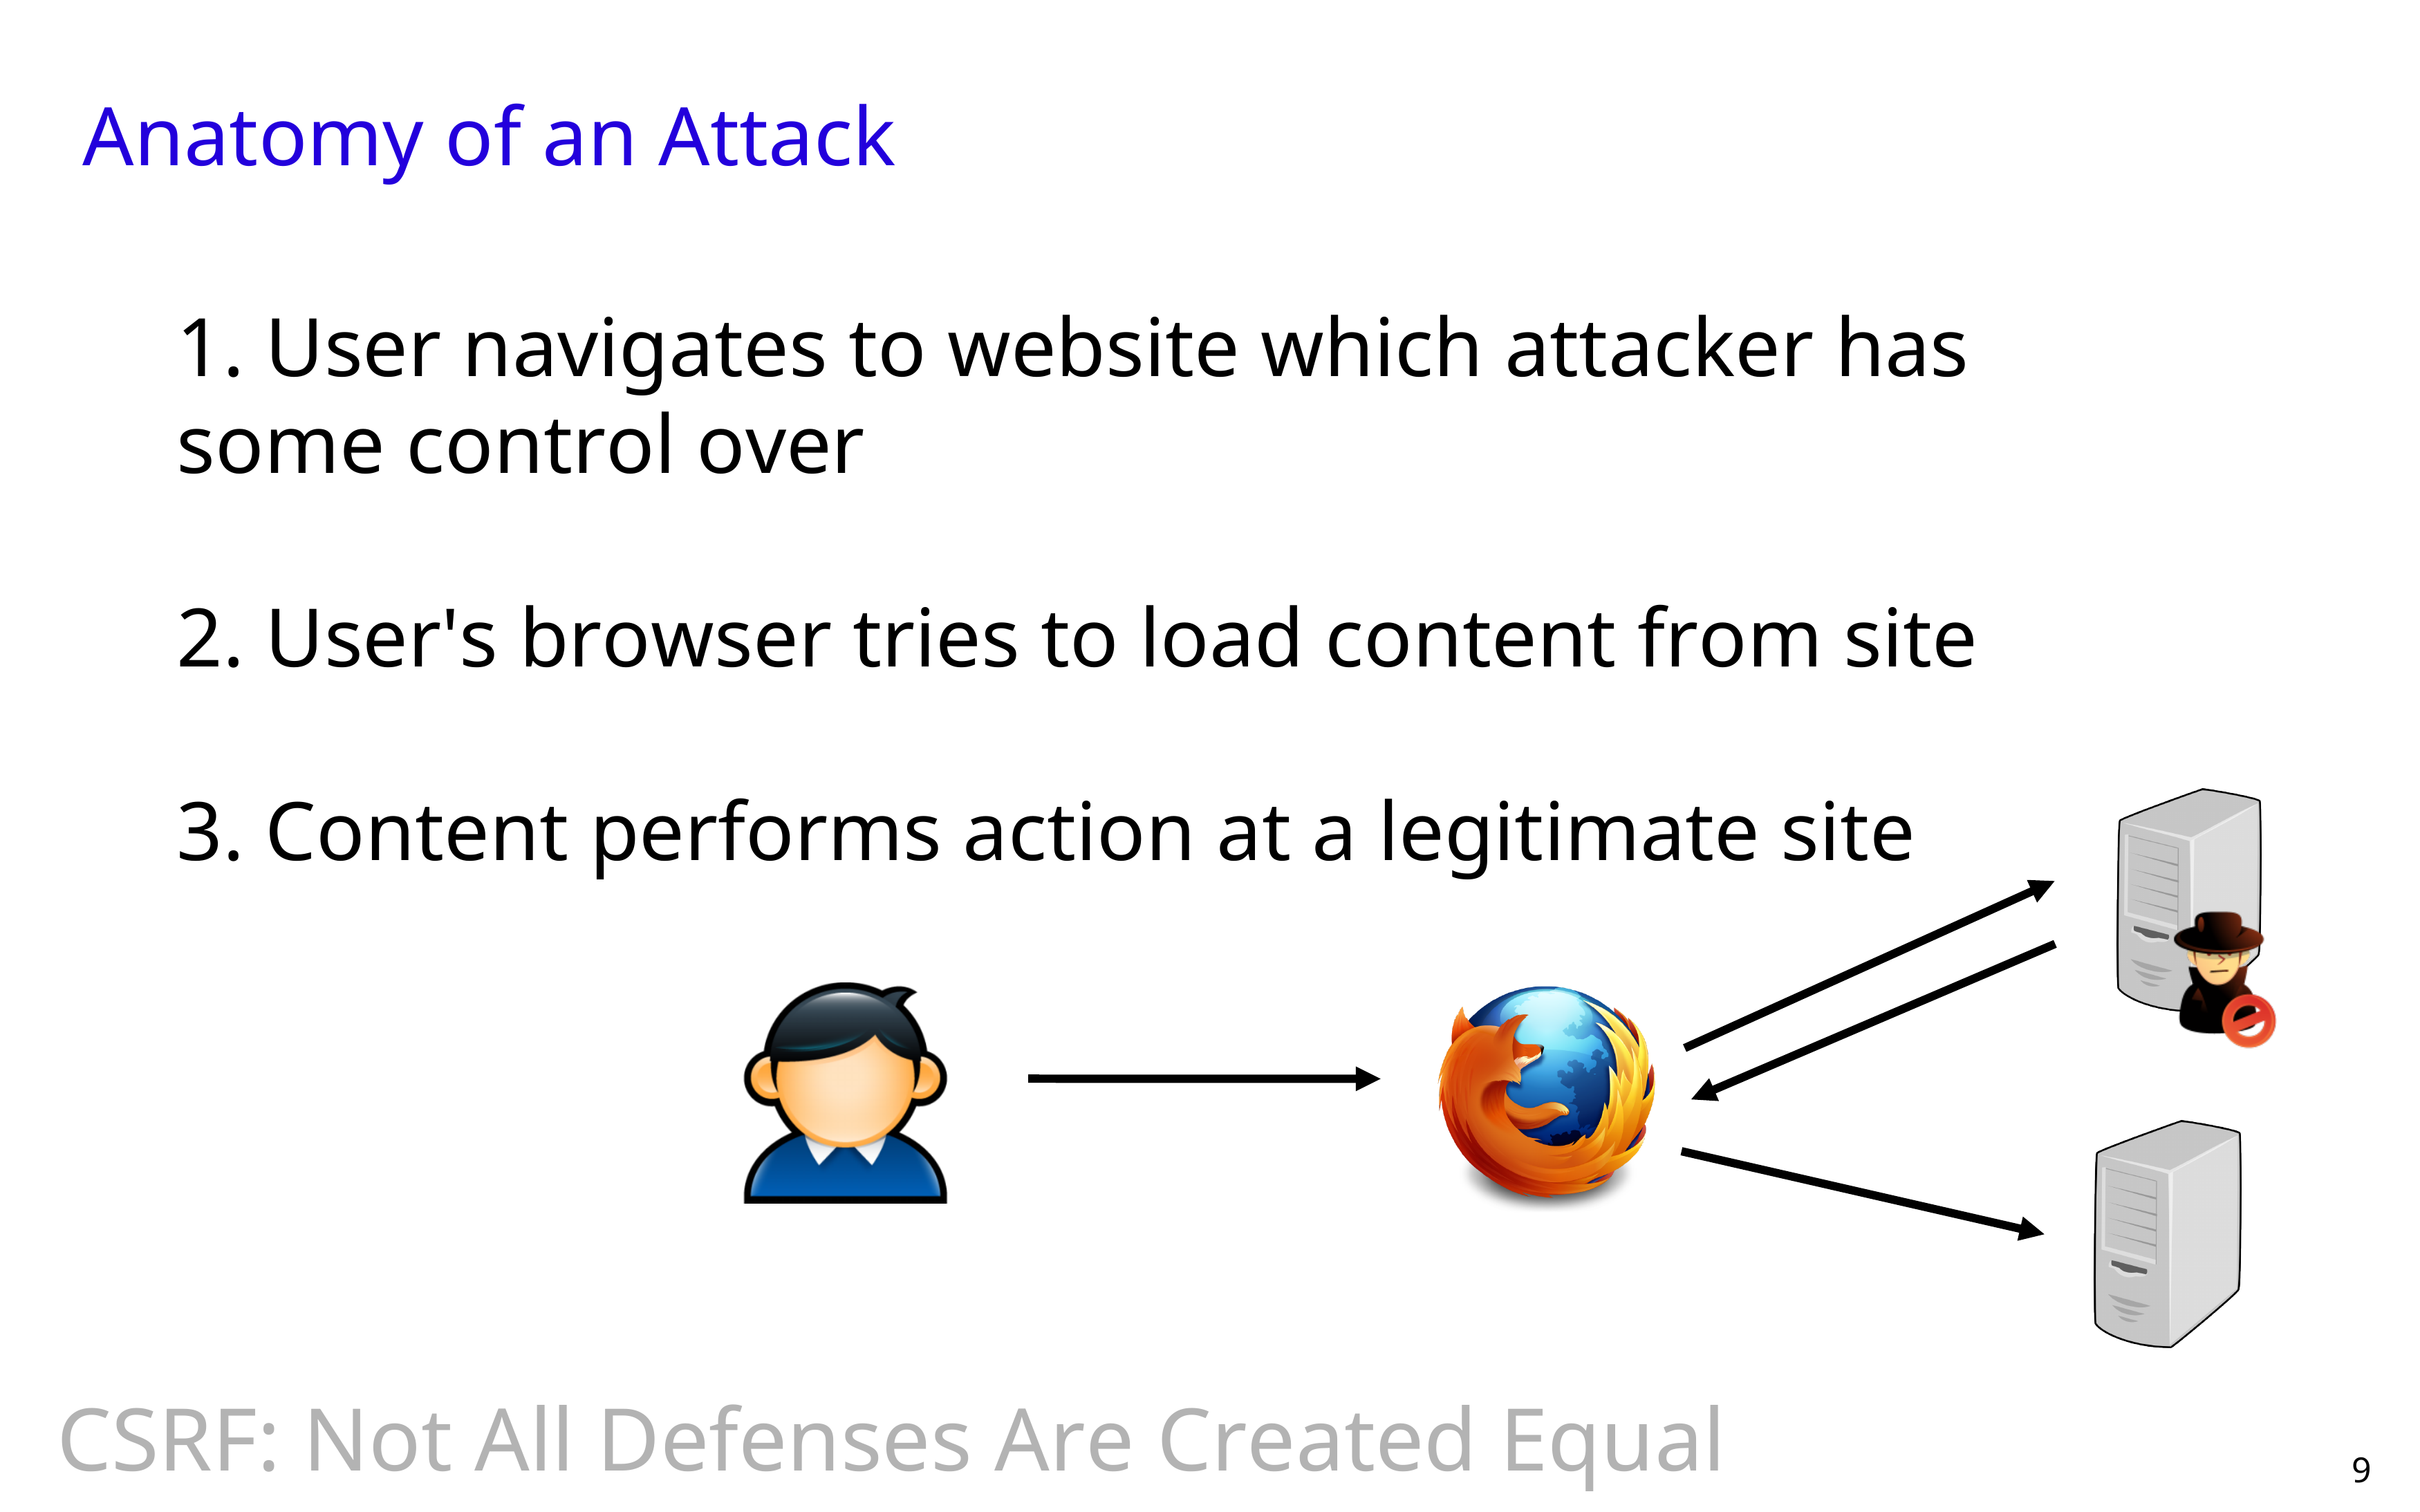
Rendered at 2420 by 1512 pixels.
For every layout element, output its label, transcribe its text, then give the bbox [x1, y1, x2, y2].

picture [735, 982, 956, 1204]
picture [1432, 985, 1661, 1214]
text_box <number> [2334, 1443, 2390, 1497]
picture [2116, 788, 2293, 1053]
text_box Anatomy of an Attack [73, 80, 1940, 187]
text_box 1. User navigates to website which attacker has some control over 2. User's browser tries to load content from site 3. Content performs action at a legitimate site [166, 290, 2158, 882]
picture [2094, 1120, 2242, 1349]
